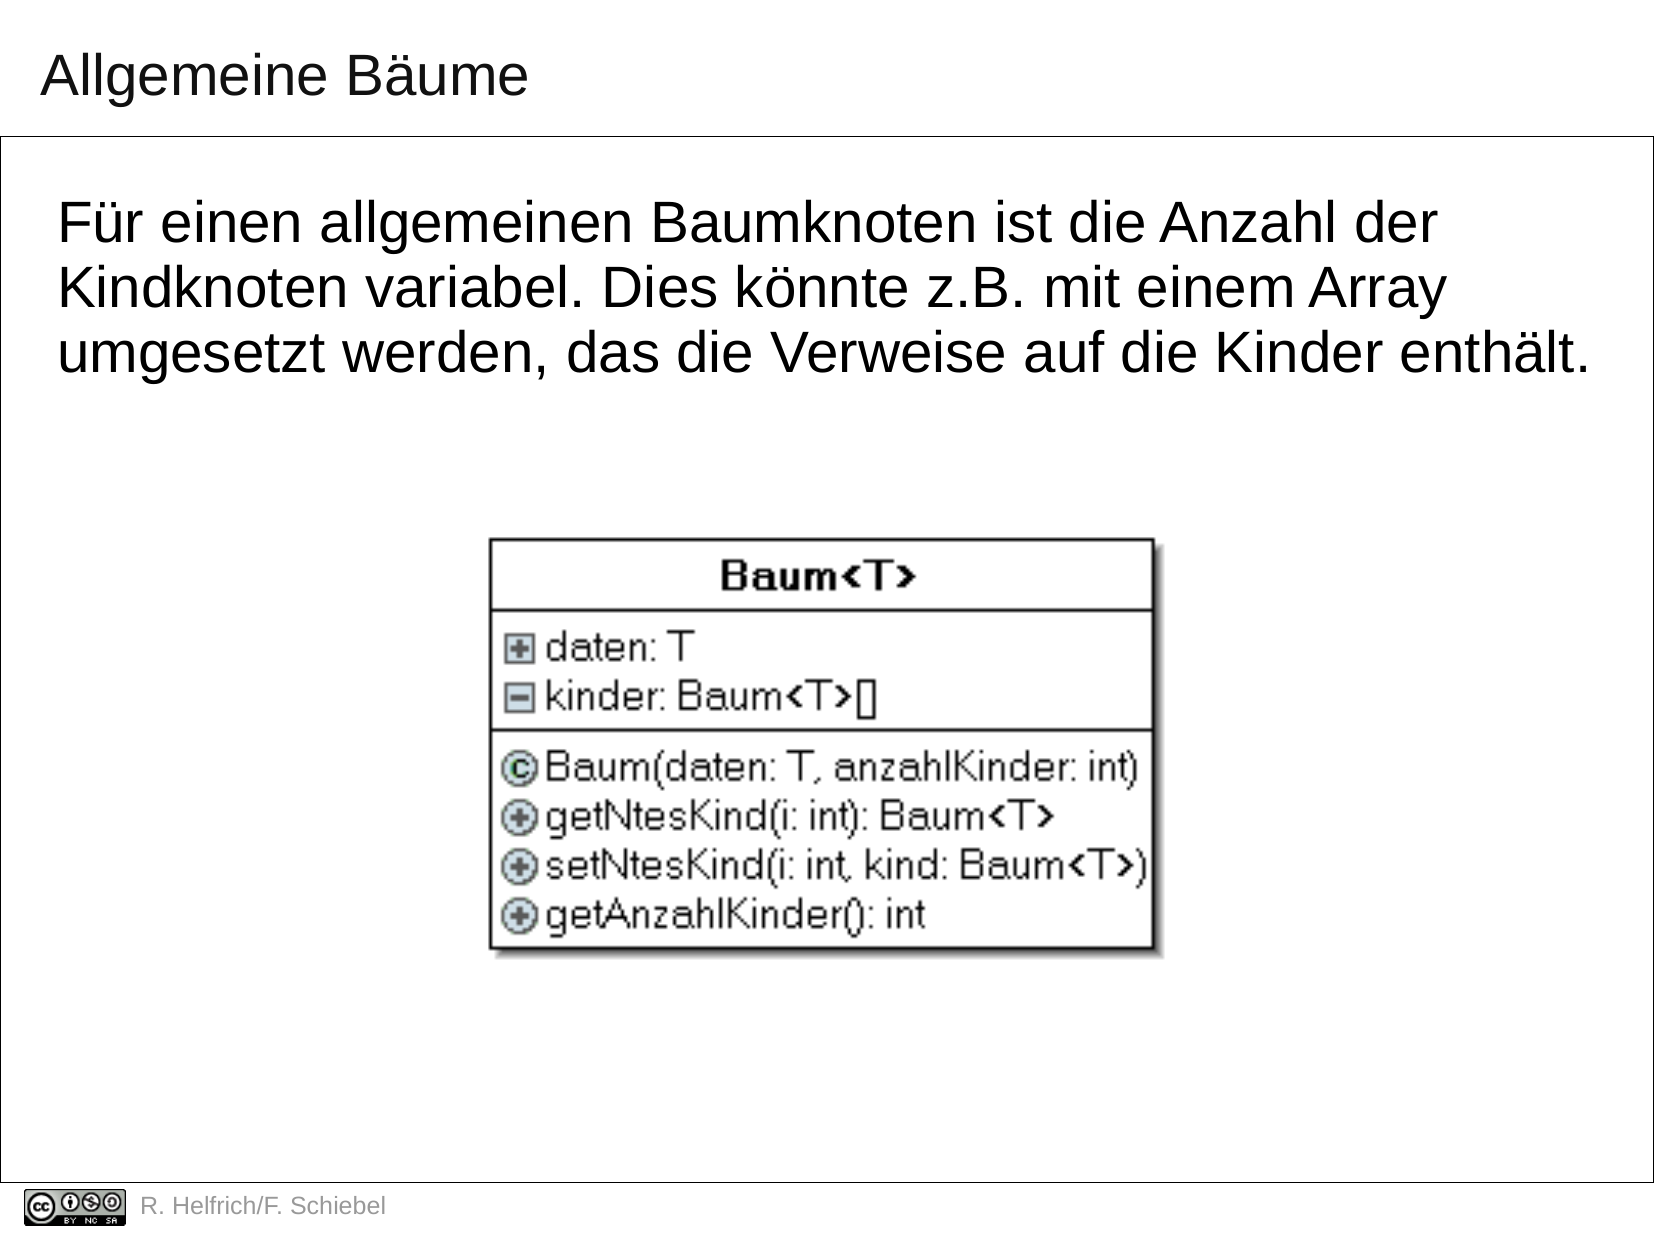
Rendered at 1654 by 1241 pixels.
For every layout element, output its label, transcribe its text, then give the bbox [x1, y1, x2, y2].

list Für einen allgemeinen Baumknoten ist die Anzahl der Kindknoten variabel. Dies könnte z.B. mit einem Array umgesetzt werden, das die Verweise auf die Kinder enthält. [57, 189, 1605, 909]
title Allgemeine Bäume [40, 36, 1160, 114]
picture [24, 1189, 126, 1226]
picture [487, 536, 1168, 963]
